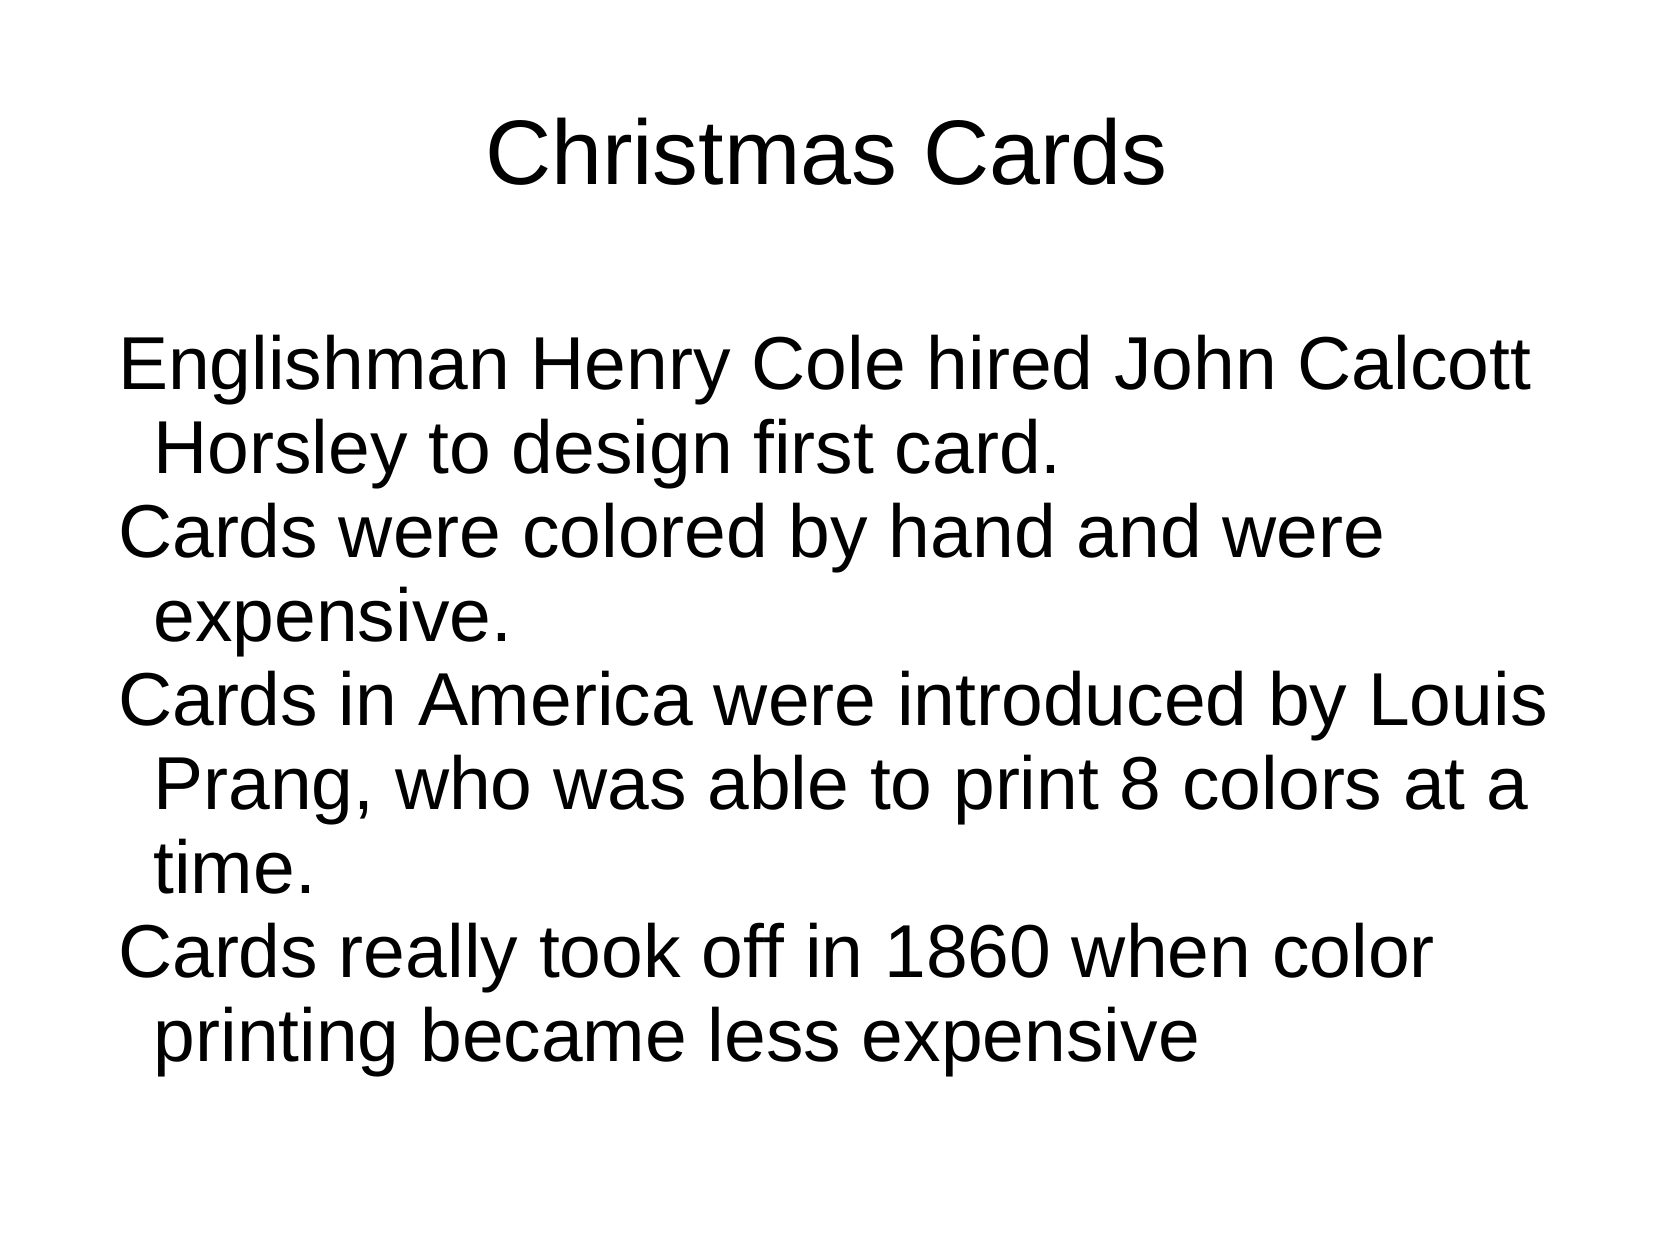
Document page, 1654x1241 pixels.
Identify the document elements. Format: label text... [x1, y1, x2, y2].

subtitle Englishman Henry Cole hired John Calcott Horsley to design first card. Cards were colored by hand and were expensive. Cards in America were introduced by Louis Prang, who was able to print 8 colors at a time. Cards really took off in 1860 when color printing became less expensive [82, 290, 1571, 1109]
title Christmas Cards [82, 49, 1571, 257]
